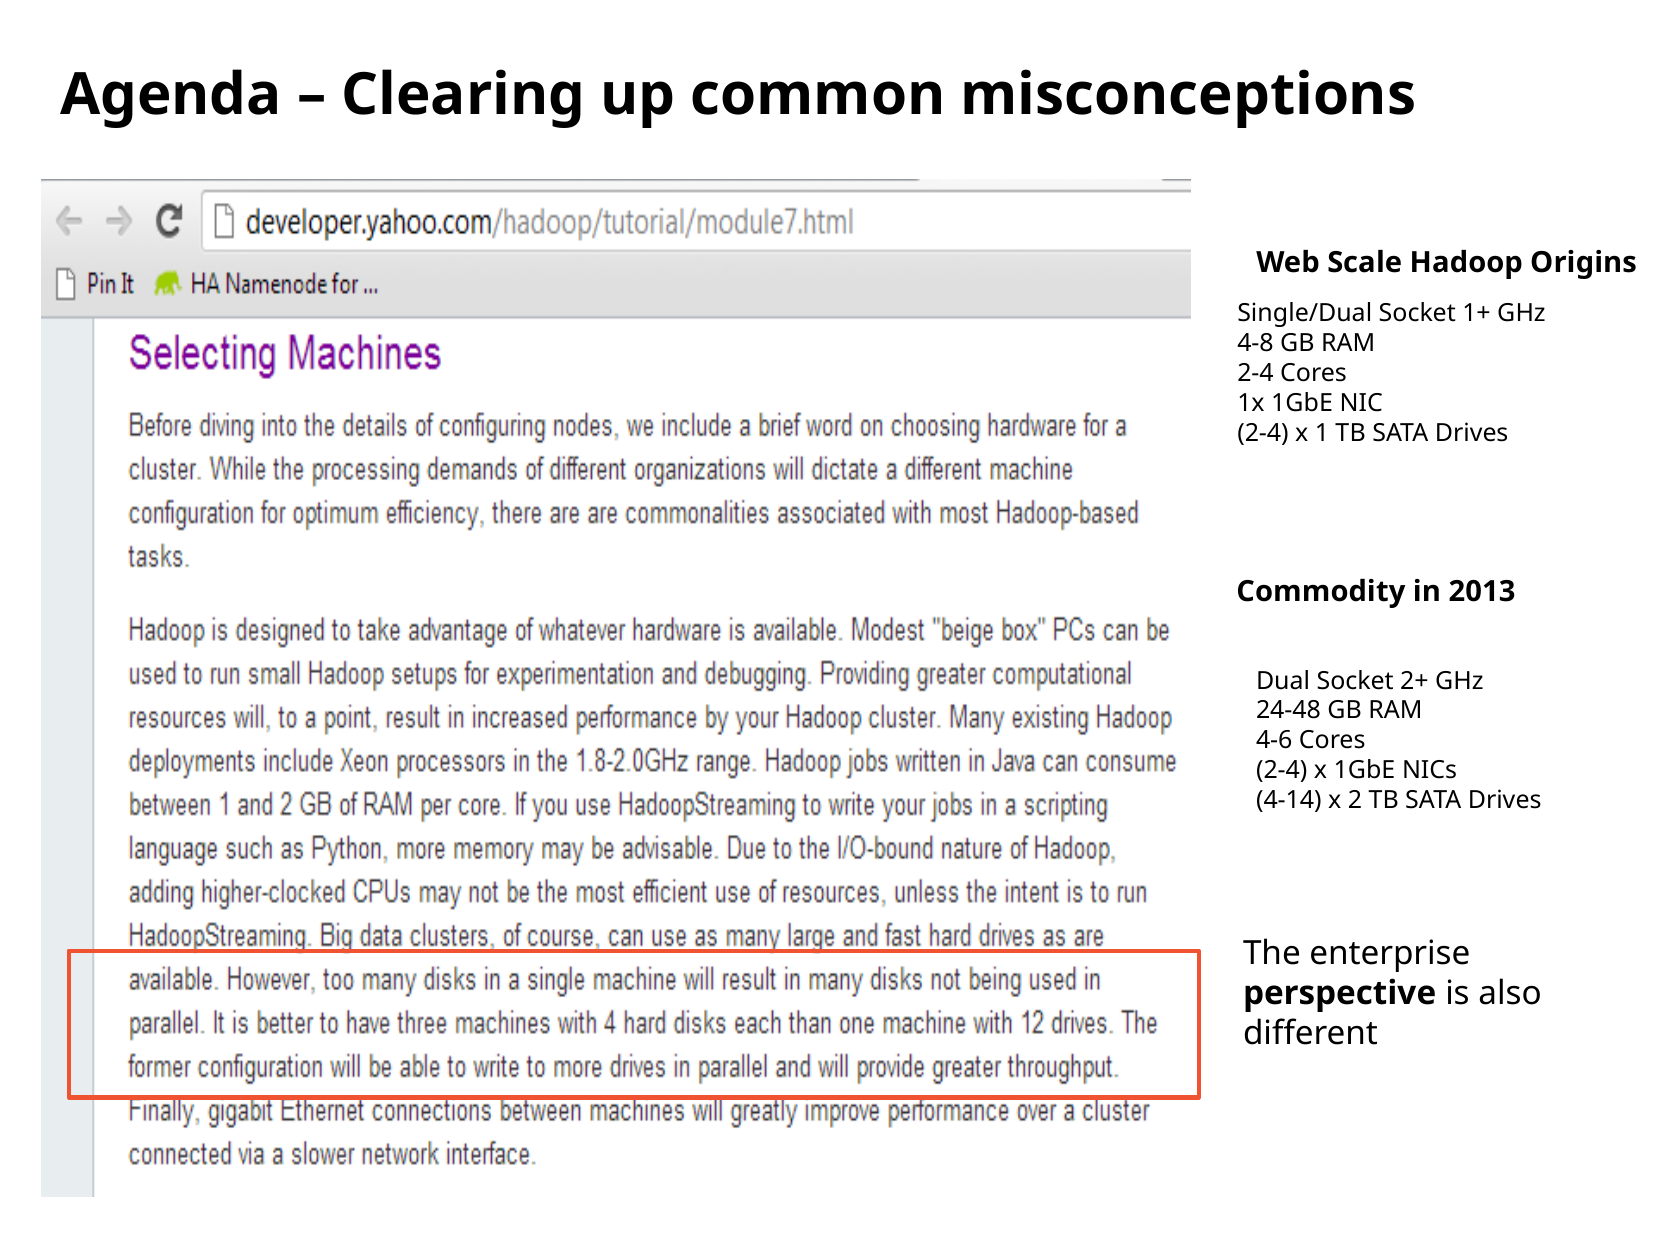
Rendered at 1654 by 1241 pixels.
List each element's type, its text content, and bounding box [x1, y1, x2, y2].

title Agenda – Clearing up common misconceptions [59, 56, 1625, 161]
text_box The enterprise perspective is also different [1228, 924, 1654, 1059]
text_box Single/Dual Socket 1+ GHz 4-8 GB RAM 2-4 Cores 1x 1GbE NIC (2-4) x 1 TB SATA Drives [1222, 289, 1562, 454]
text_box Web Scale Hadoop Origins [1241, 236, 1654, 286]
picture [71, 953, 1191, 1095]
text_box Commodity in 2013 [1221, 564, 1531, 615]
picture [41, 179, 1191, 1197]
text_box Dual Socket 2+ GHz 24-48 GB RAM 4-6 Cores (2-4) x 1GbE NICs (4-14) x 2 TB SATA Drives [1241, 656, 1557, 822]
